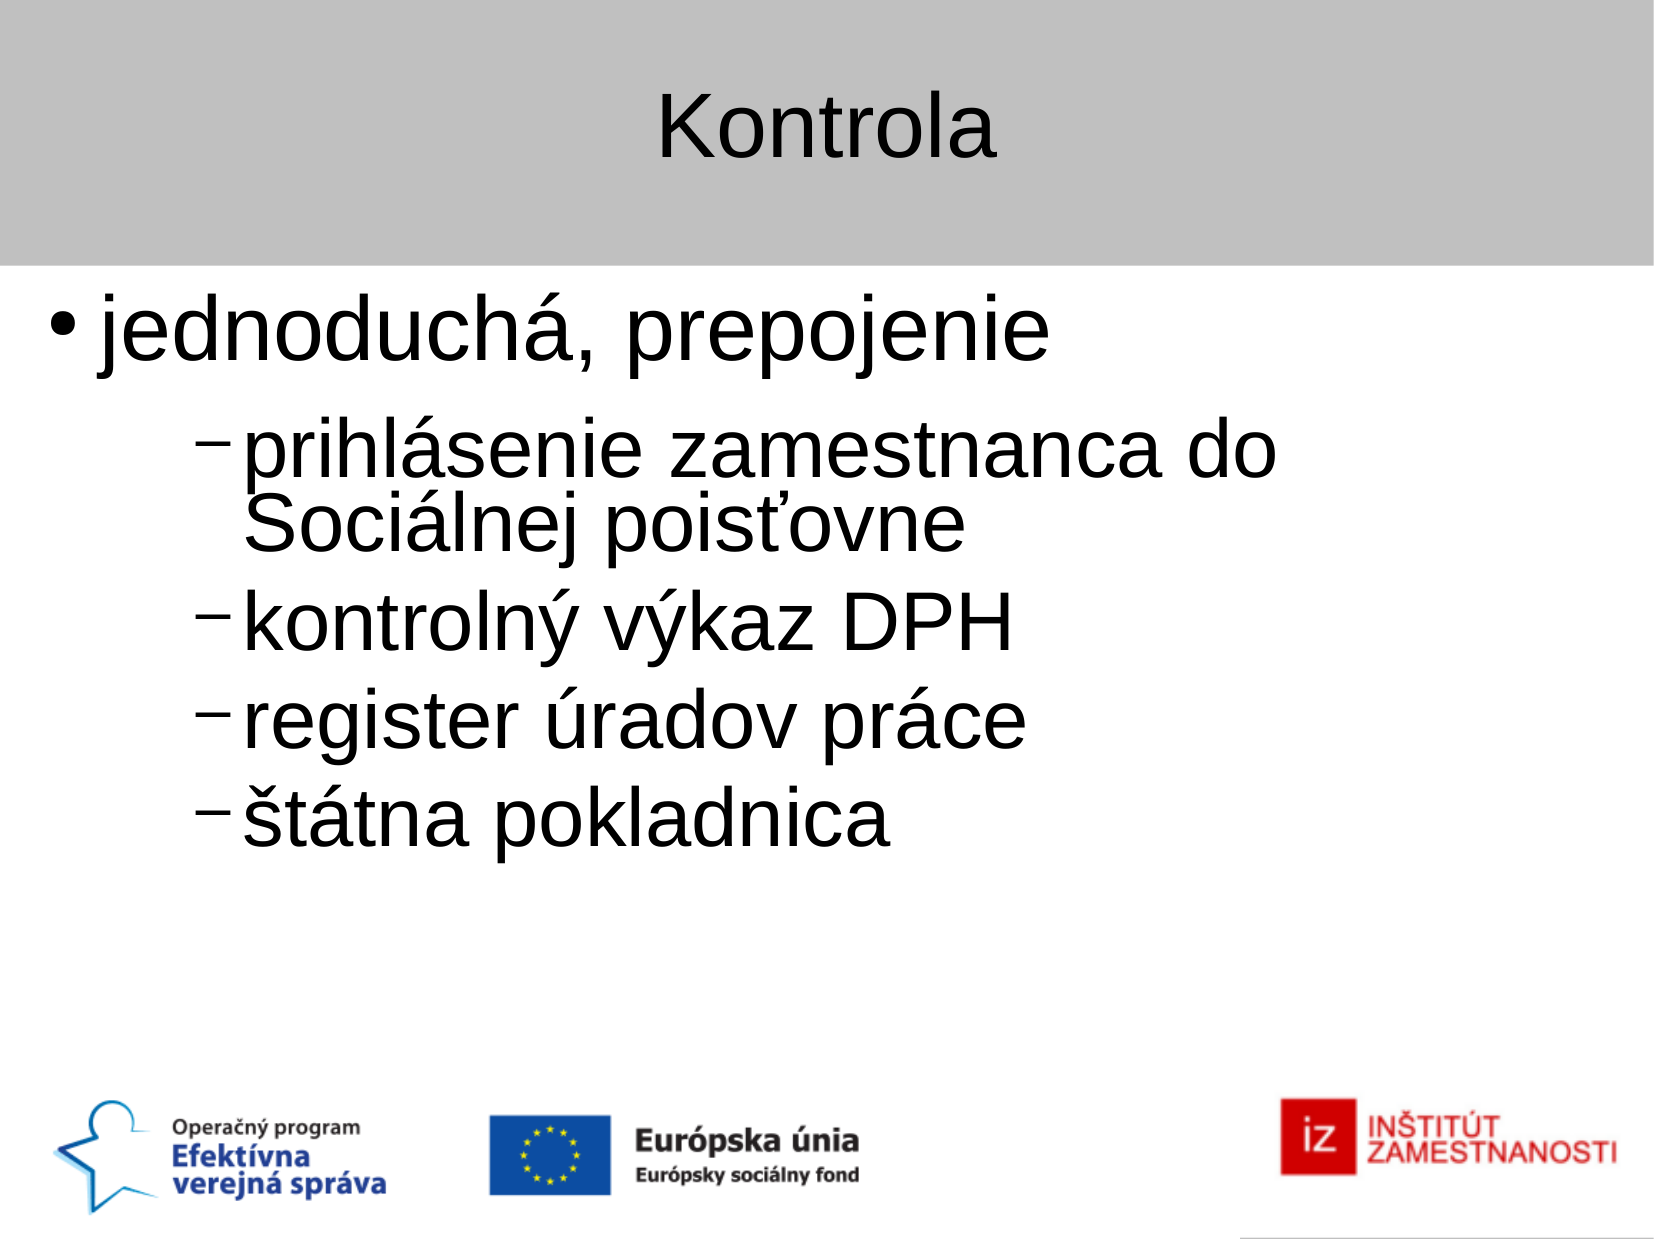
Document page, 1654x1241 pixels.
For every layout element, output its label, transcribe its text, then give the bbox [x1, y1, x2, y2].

list jednoduchá, prepojenie prihlásenie zamestnanca do Sociálnej poisťovne kontrolný výkaz DPH register úradov práce štátna pokladnica [29, 295, 1533, 1077]
title Kontrola [88, 29, 1565, 237]
picture [1240, 1033, 1654, 1241]
picture [29, 1077, 886, 1241]
